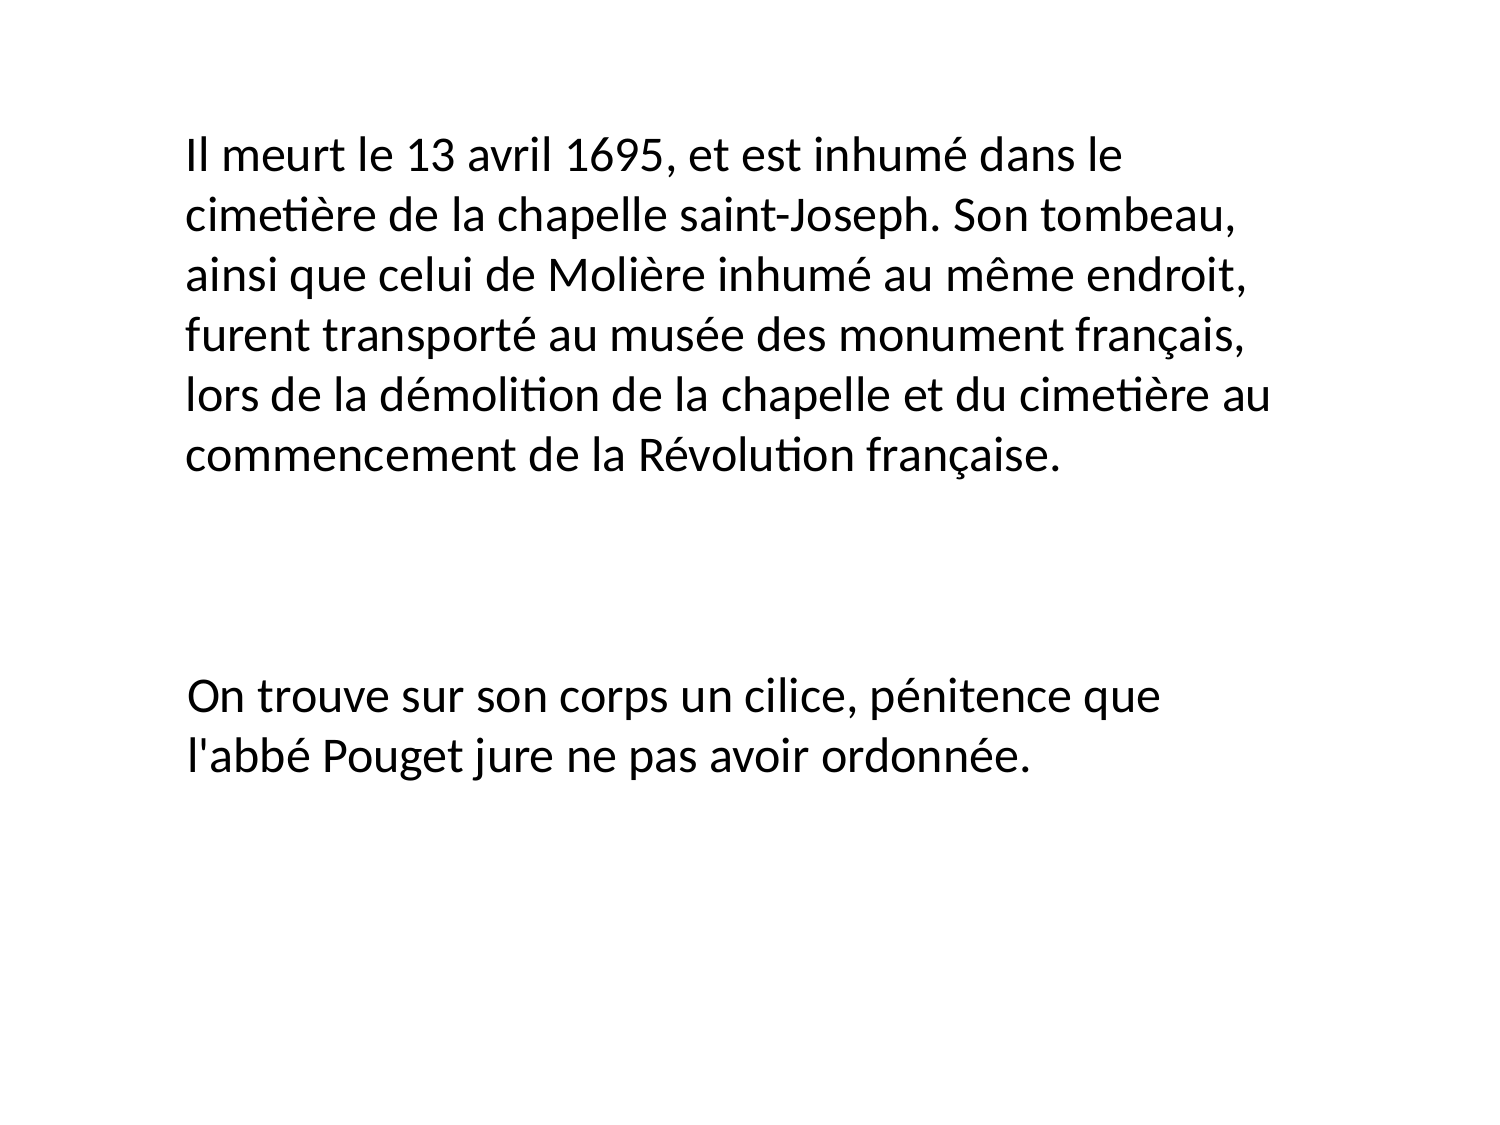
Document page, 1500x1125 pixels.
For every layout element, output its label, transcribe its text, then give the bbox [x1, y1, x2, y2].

text_box On trouve sur son corps un cilice, pénitence que l'abbé Pouget jure ne pas avoir ordonnée. [172, 655, 1259, 791]
text_box Il meurt le 13 avril 1695, et est inhumé dans le cimetière de la chapelle saint-Joseph. Son tombeau, ainsi que celui de Molière inhumé au même endroit, furent transporté au musée des monument français, lors de la démolition de la chapelle et du cimetière au commencement de la Révolution française. [171, 113, 1329, 609]
